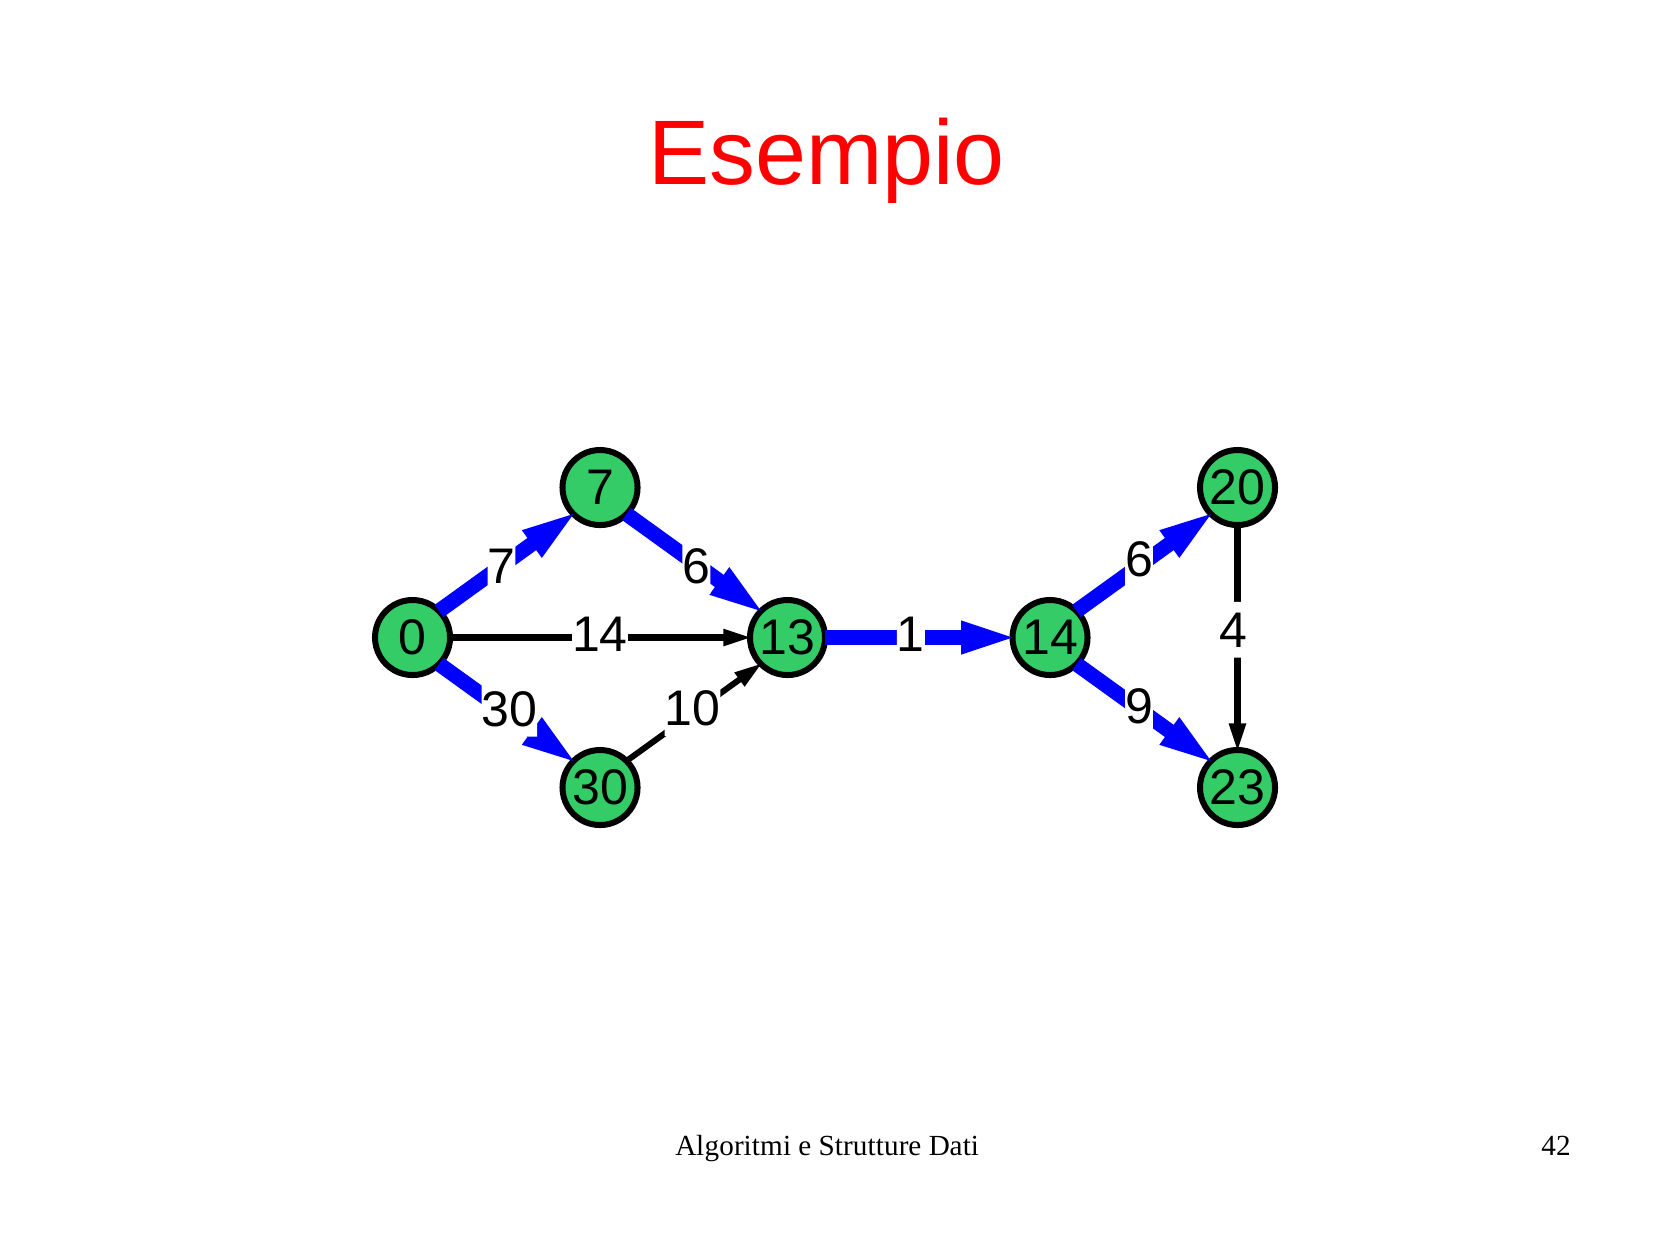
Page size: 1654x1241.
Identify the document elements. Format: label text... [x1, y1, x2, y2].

text_box 23 [1200, 750, 1276, 826]
text_box 6 [1125, 530, 1153, 587]
text_box 14 [1012, 600, 1088, 676]
title Esempio [82, 49, 1571, 257]
text_box 20 [1200, 450, 1276, 525]
text_box 10 [664, 680, 721, 736]
text_box 9 [1125, 678, 1153, 735]
text_box 30 [562, 750, 638, 826]
text_box 4 [1219, 601, 1248, 658]
text_box 30 [481, 680, 538, 737]
text_box 0 [375, 600, 450, 676]
text_box 6 [682, 538, 711, 595]
text_box 1 [896, 605, 925, 662]
text_box 7 [562, 450, 638, 526]
text_box 14 [572, 605, 628, 662]
text_box 13 [750, 600, 825, 676]
text_box 7 [487, 538, 516, 595]
